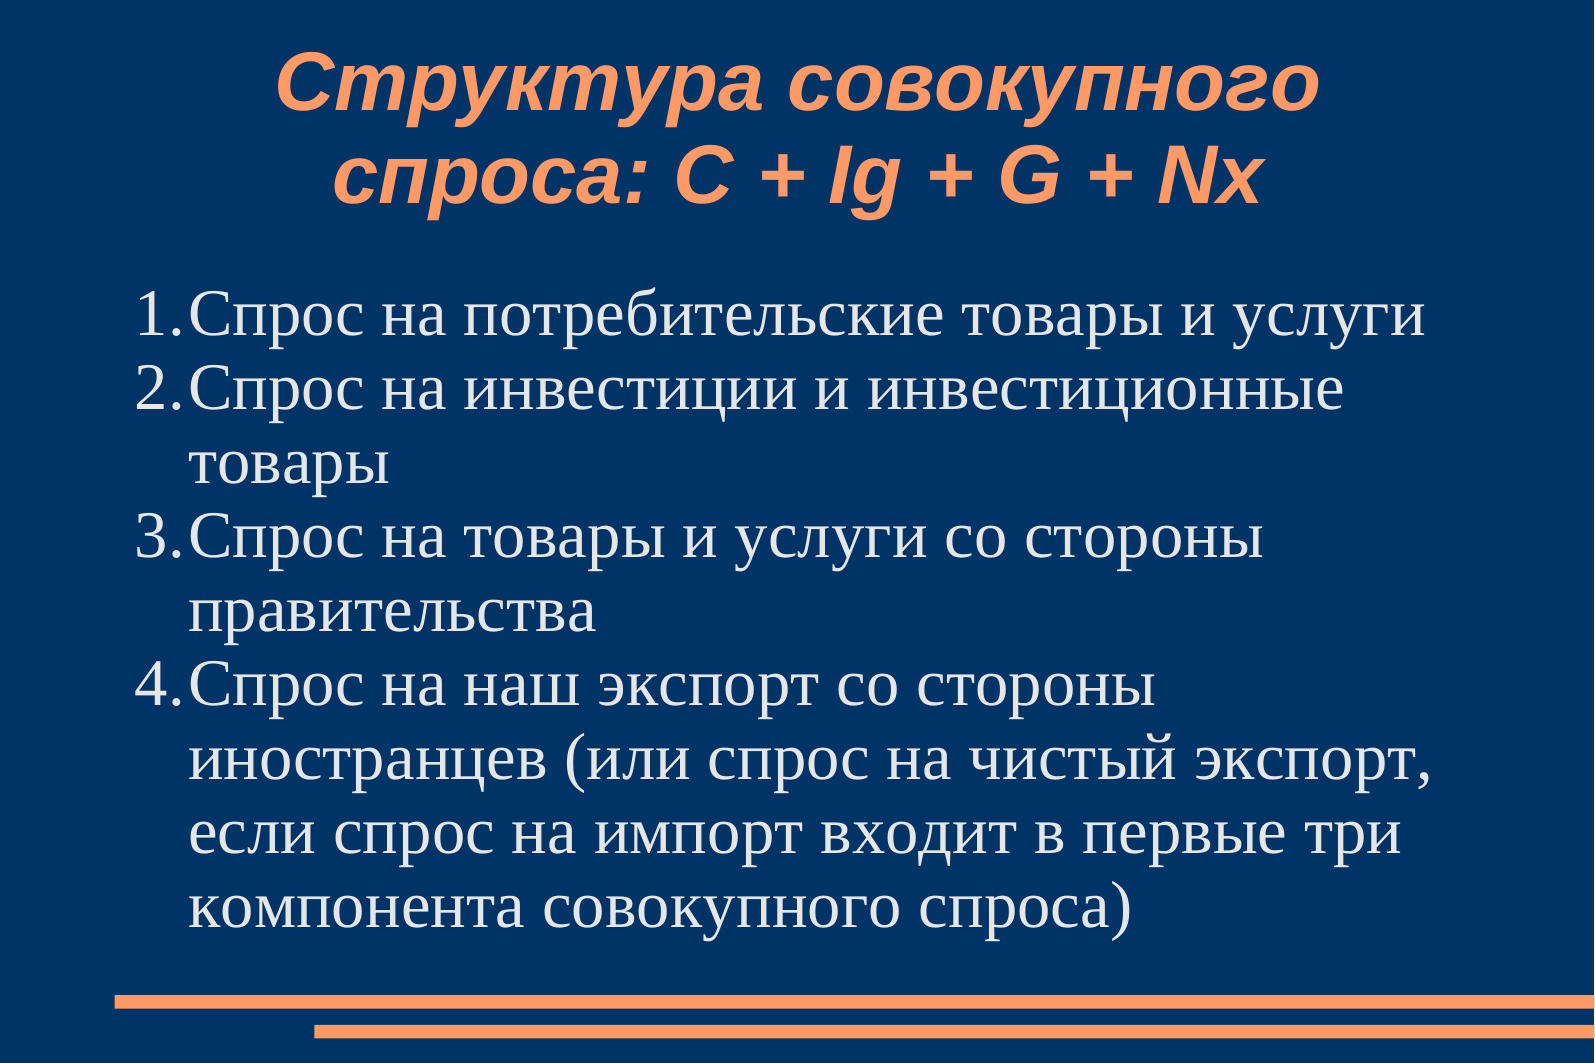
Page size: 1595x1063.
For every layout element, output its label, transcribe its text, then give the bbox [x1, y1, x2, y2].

title Структура совокупного спроса: С + Ig + G + Nx [117, 35, 1479, 222]
list Спрос на потребительские товары и услуги Спрос на инвестиции и инвестиционные товары Спрос на товары и услуги со стороны правительства Спрос на наш экспорт со стороны иностранцев (или спрос на чистый экспорт, если спрос на импорт входит в первые три компонента совокупного спроса) [117, 276, 1505, 971]
